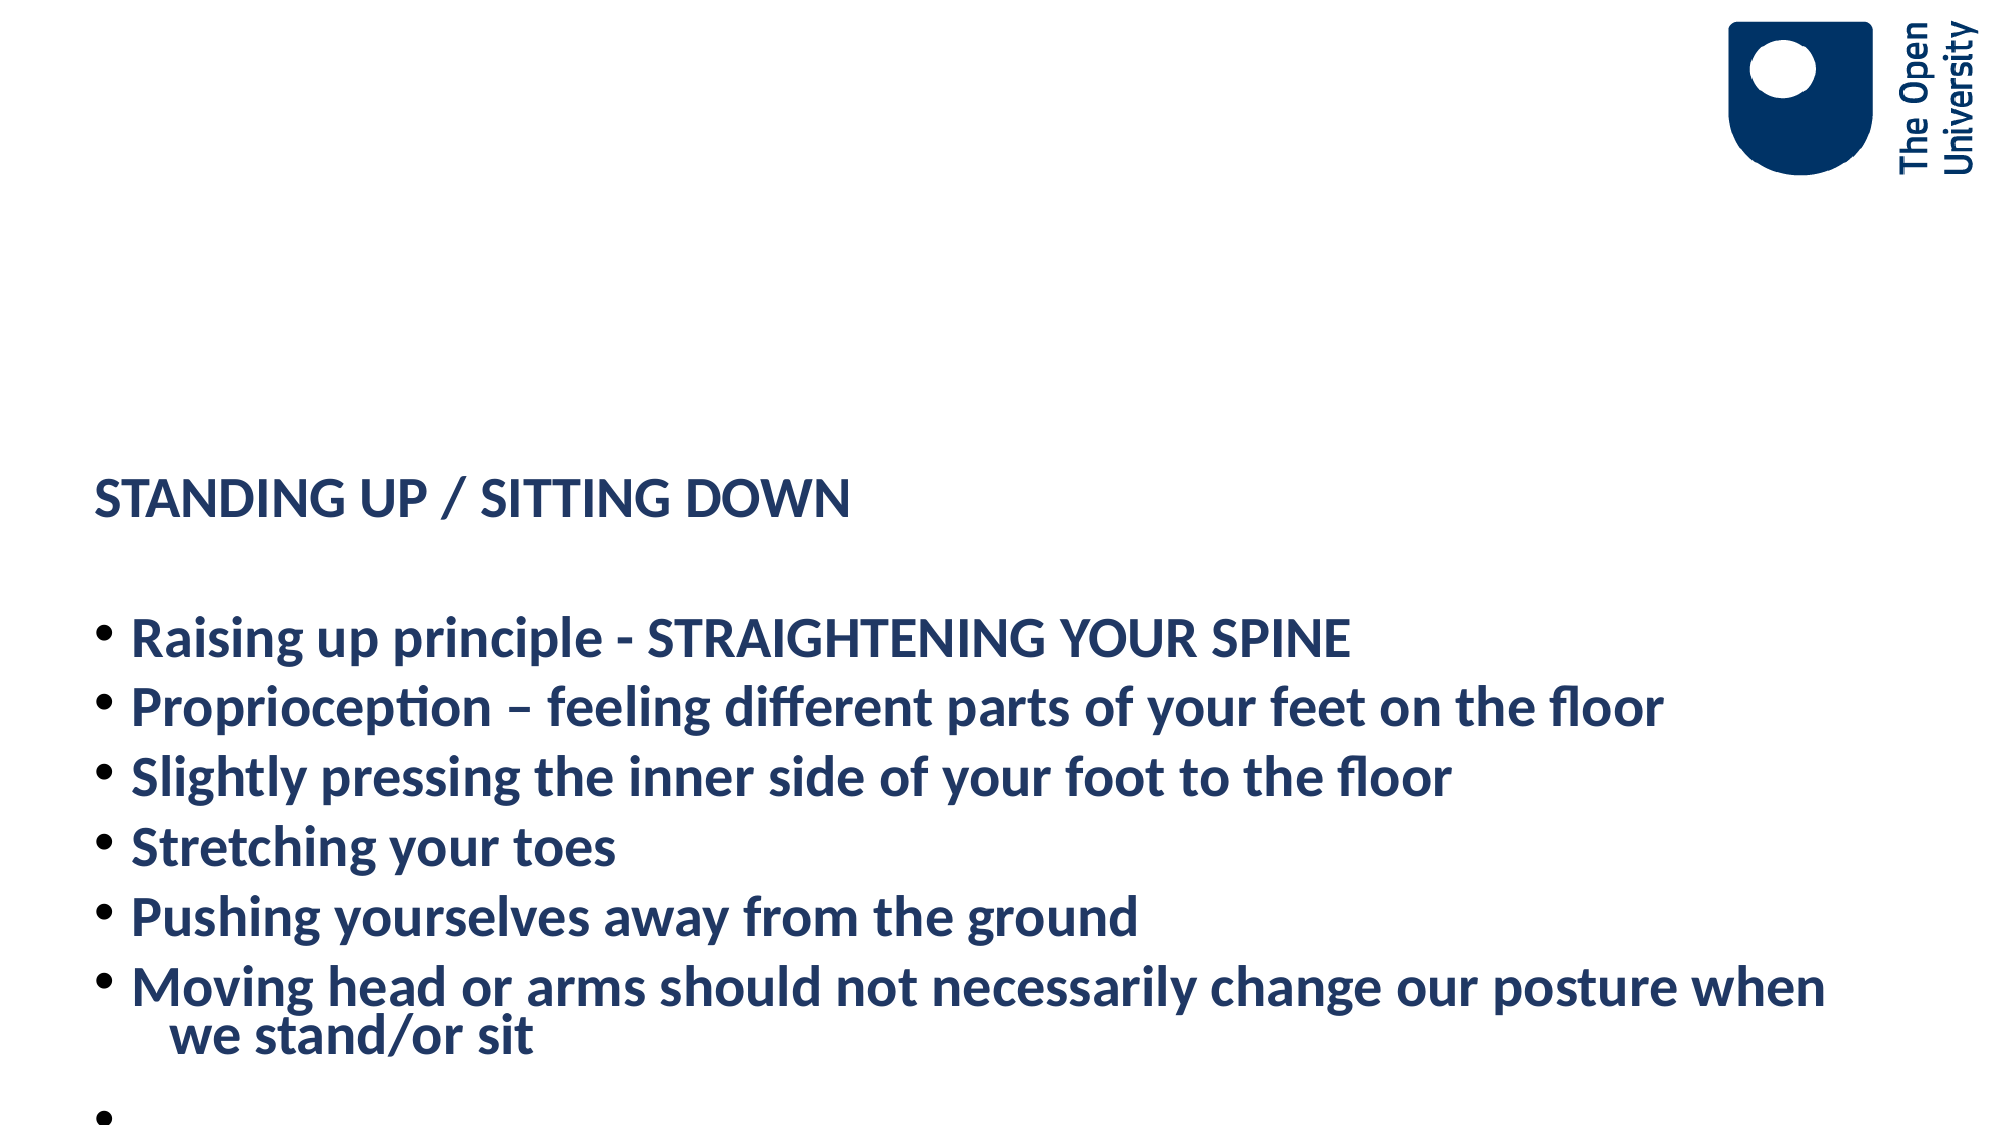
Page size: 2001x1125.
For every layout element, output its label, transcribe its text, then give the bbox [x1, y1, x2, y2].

list STANDING UP / SITTING DOWN Raising up principle - STRAIGHTENING YOUR SPINE Proprioception – feeling different parts of your feet on the floor Slightly pressing the inner side of your foot to the floor Stretching your toes Pushing yourselves away from the ground Moving head or arms should not necessarily change our posture when we stand/or sit [79, 471, 1855, 1125]
picture [1727, 18, 1981, 177]
